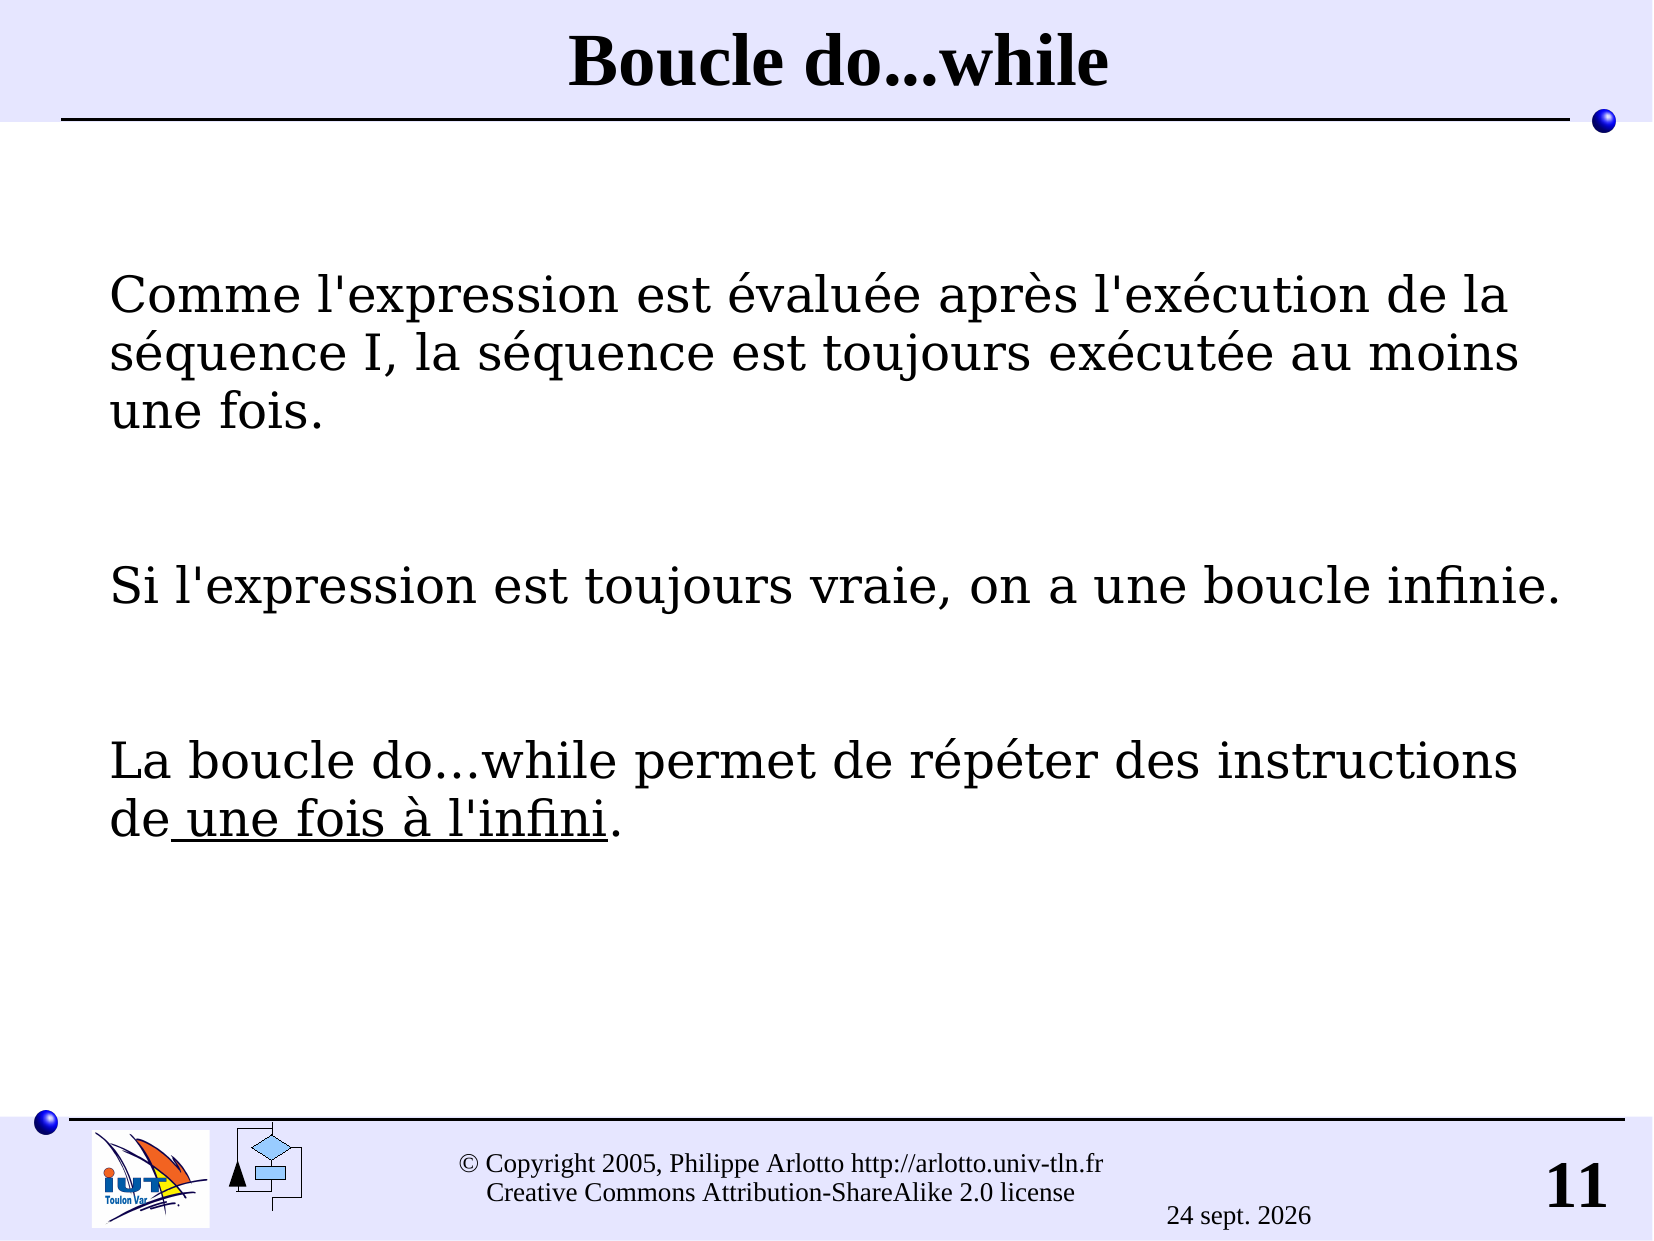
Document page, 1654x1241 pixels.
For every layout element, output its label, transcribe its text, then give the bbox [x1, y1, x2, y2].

title Boucle do...while [95, 14, 1585, 107]
text_box Comme l'expression est évaluée après l'exécution de la séquence I, la séquence est toujours exécutée au moins une fois. Si l'expression est toujours vraie, on a une boucle infinie. La boucle do...while permet de répéter des instructions de une fois à l'infini. [109, 265, 1565, 849]
